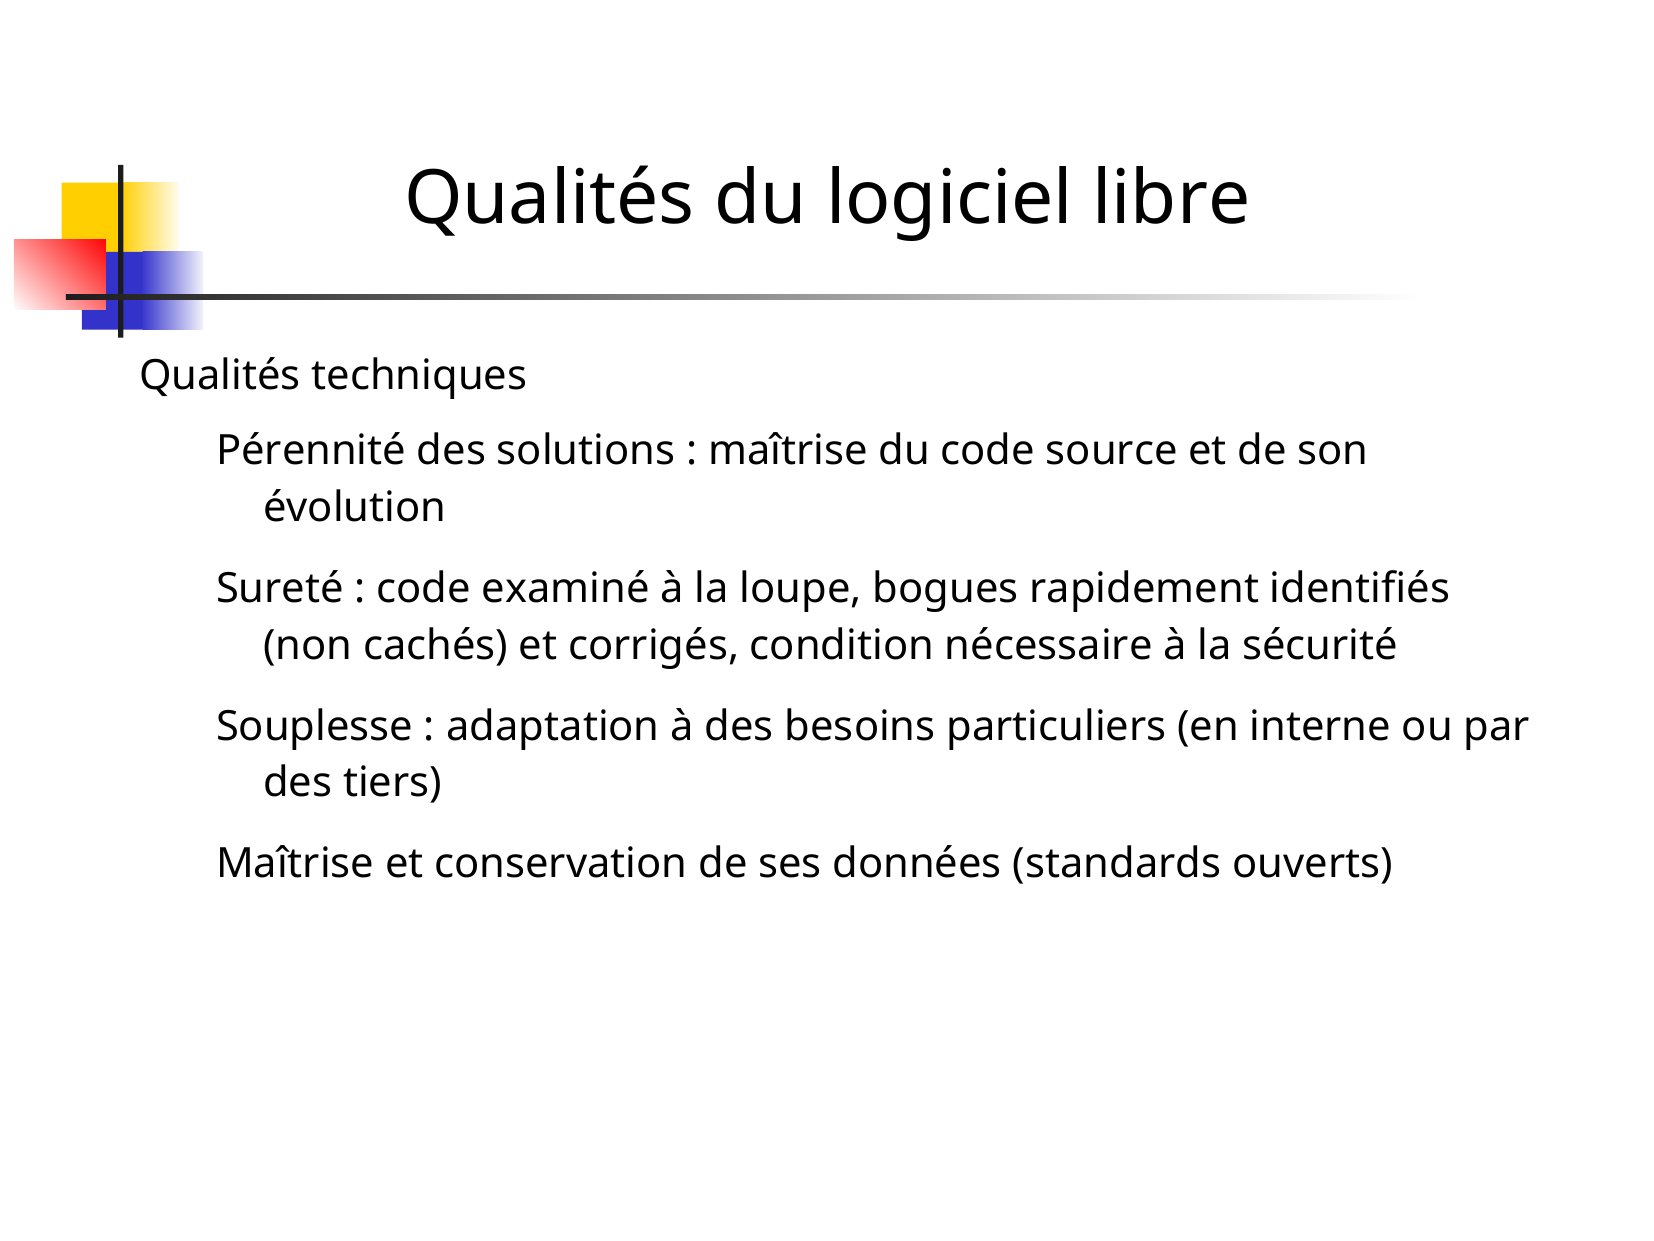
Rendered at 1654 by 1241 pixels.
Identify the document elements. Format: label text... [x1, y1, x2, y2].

list Qualités techniques Pérennité des solutions : maîtrise du code source et de son évolution Sureté : code examiné à la loupe, bogues rapidement identifiés (non cachés) et corrigés, condition nécessaire à la sécurité Souplesse : adaptation à des besoins particuliers (en interne ou par des tiers) Maîtrise et conservation de ses données (standards ouverts) [121, 344, 1534, 1127]
title Qualités du logiciel libre [121, 91, 1534, 299]
